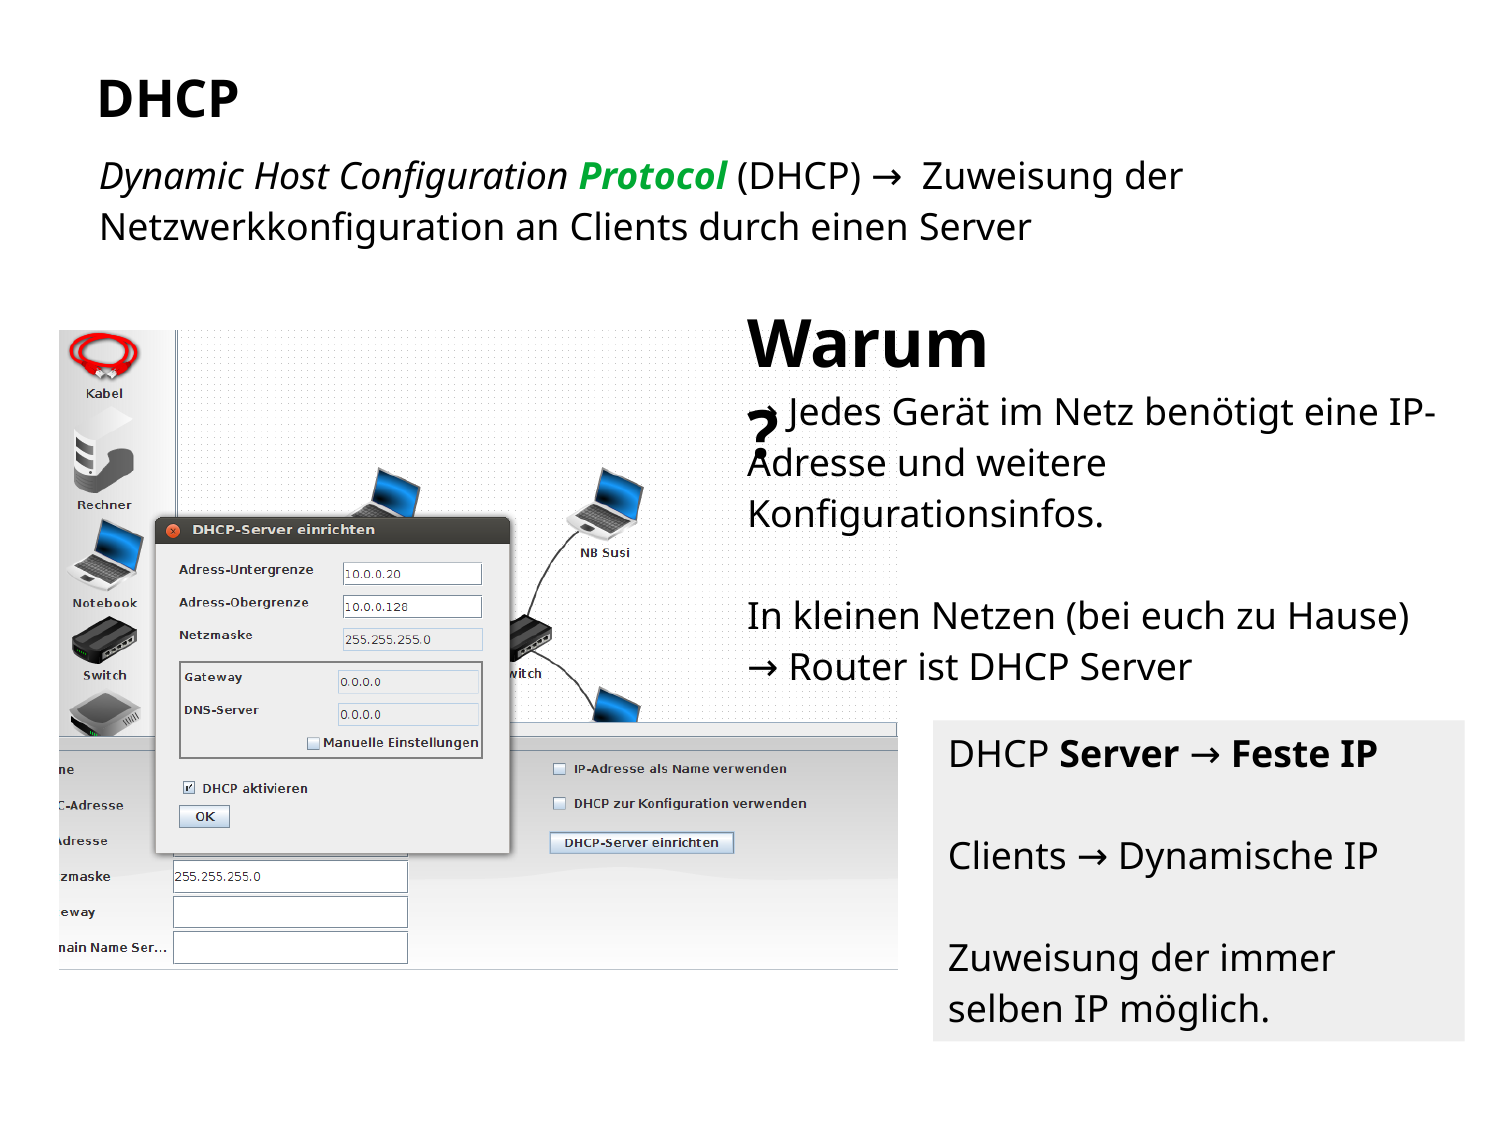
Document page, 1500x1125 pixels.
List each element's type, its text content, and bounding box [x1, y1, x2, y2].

text_box Dynamic Host Configuration Protocol (DHCP) → Zuweisung der Netzwerkkonfiguration an Clients durch einen Server [84, 141, 1347, 242]
text_box DHCP Server → Feste IP Clients → Dynamische IP Zuweisung der immer selben IP möglich. [933, 720, 1465, 988]
text_box DHCP [81, 58, 1407, 261]
text_box Warum? [732, 288, 1016, 377]
text_box → Jedes Gerät im Netz benötigt eine IP-Adresse und weitere Konfigurationsinfos. In kleinen Netzen (bei euch zu Hause) → Router ist DHCP Server [732, 377, 1489, 646]
picture [59, 330, 898, 970]
